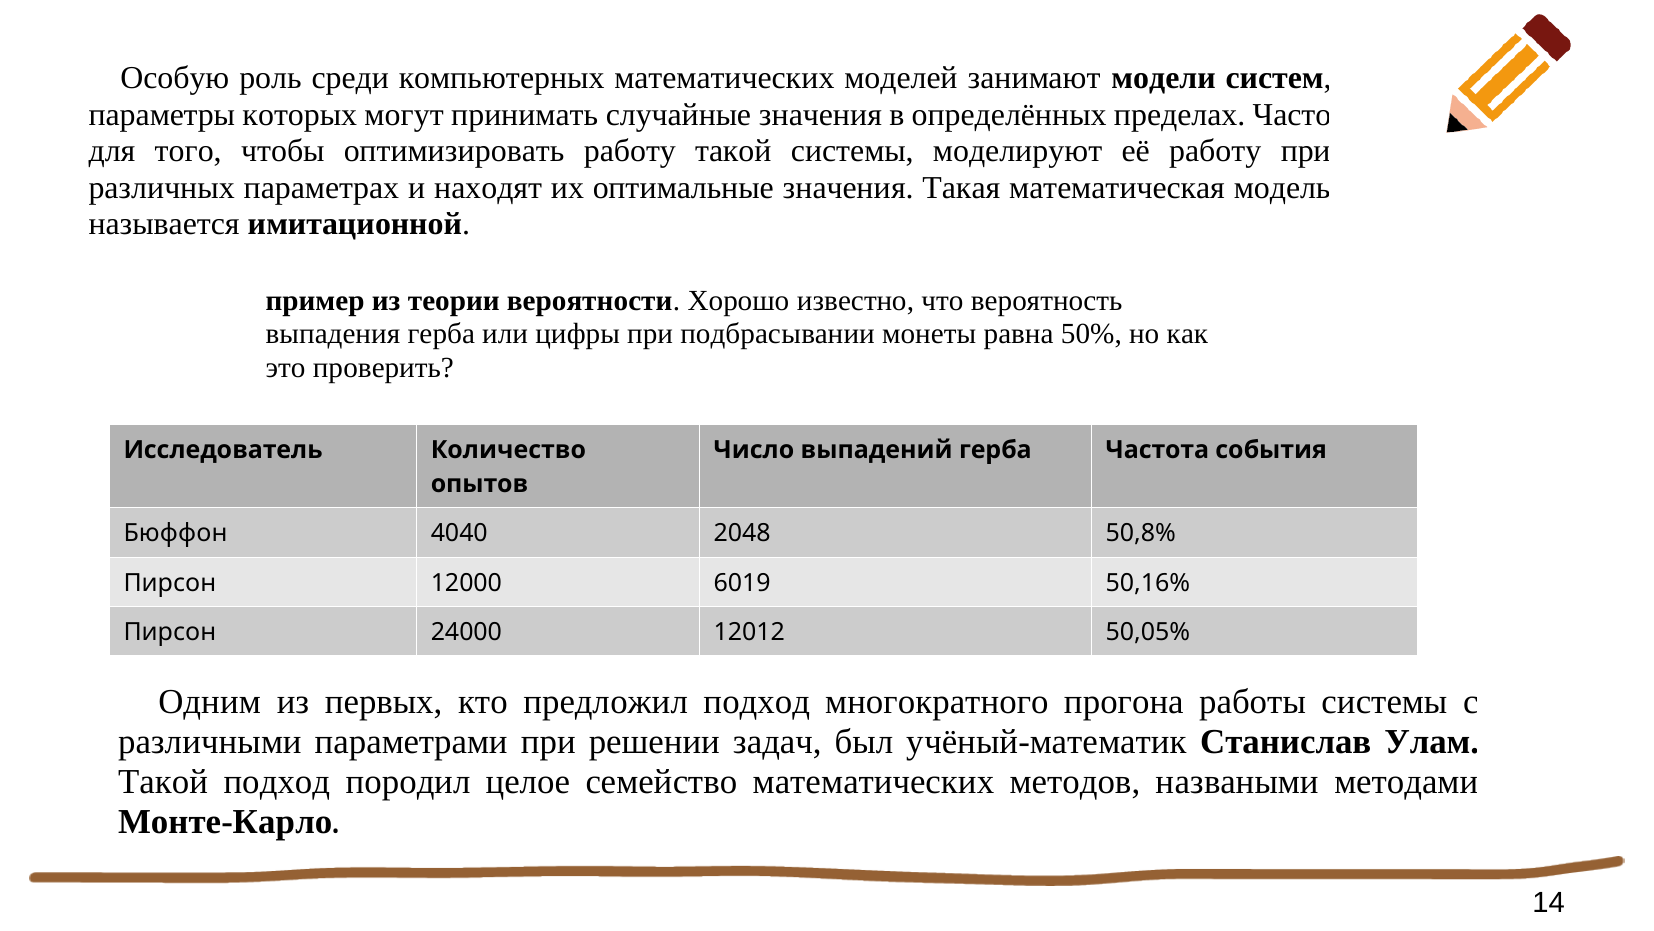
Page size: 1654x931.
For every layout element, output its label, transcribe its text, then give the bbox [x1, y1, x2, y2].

table_cell 2048 [700, 508, 1091, 557]
table_header Число выпадений герба [700, 425, 1091, 507]
table_header Количество опытов [417, 425, 699, 507]
table_header Исследователь [110, 425, 416, 507]
table_cell 50,05% [1092, 607, 1417, 655]
table_cell Пирсон [110, 607, 416, 655]
picture [1446, 14, 1571, 133]
table_cell 4040 [417, 508, 699, 557]
table_cell 50,8% [1092, 508, 1417, 557]
table_cell 24000 [417, 607, 699, 655]
table_header Частота события [1092, 425, 1417, 507]
picture [265, 283, 1241, 384]
table_cell Пирсон [110, 558, 416, 606]
table_cell Бюффон [110, 508, 416, 557]
table_cell 6019 [700, 558, 1091, 606]
picture [29, 680, 1625, 886]
table_cell 50,16% [1092, 558, 1417, 606]
picture [88, 59, 1329, 243]
table_cell 12012 [700, 607, 1091, 655]
table_cell 12000 [417, 558, 699, 606]
